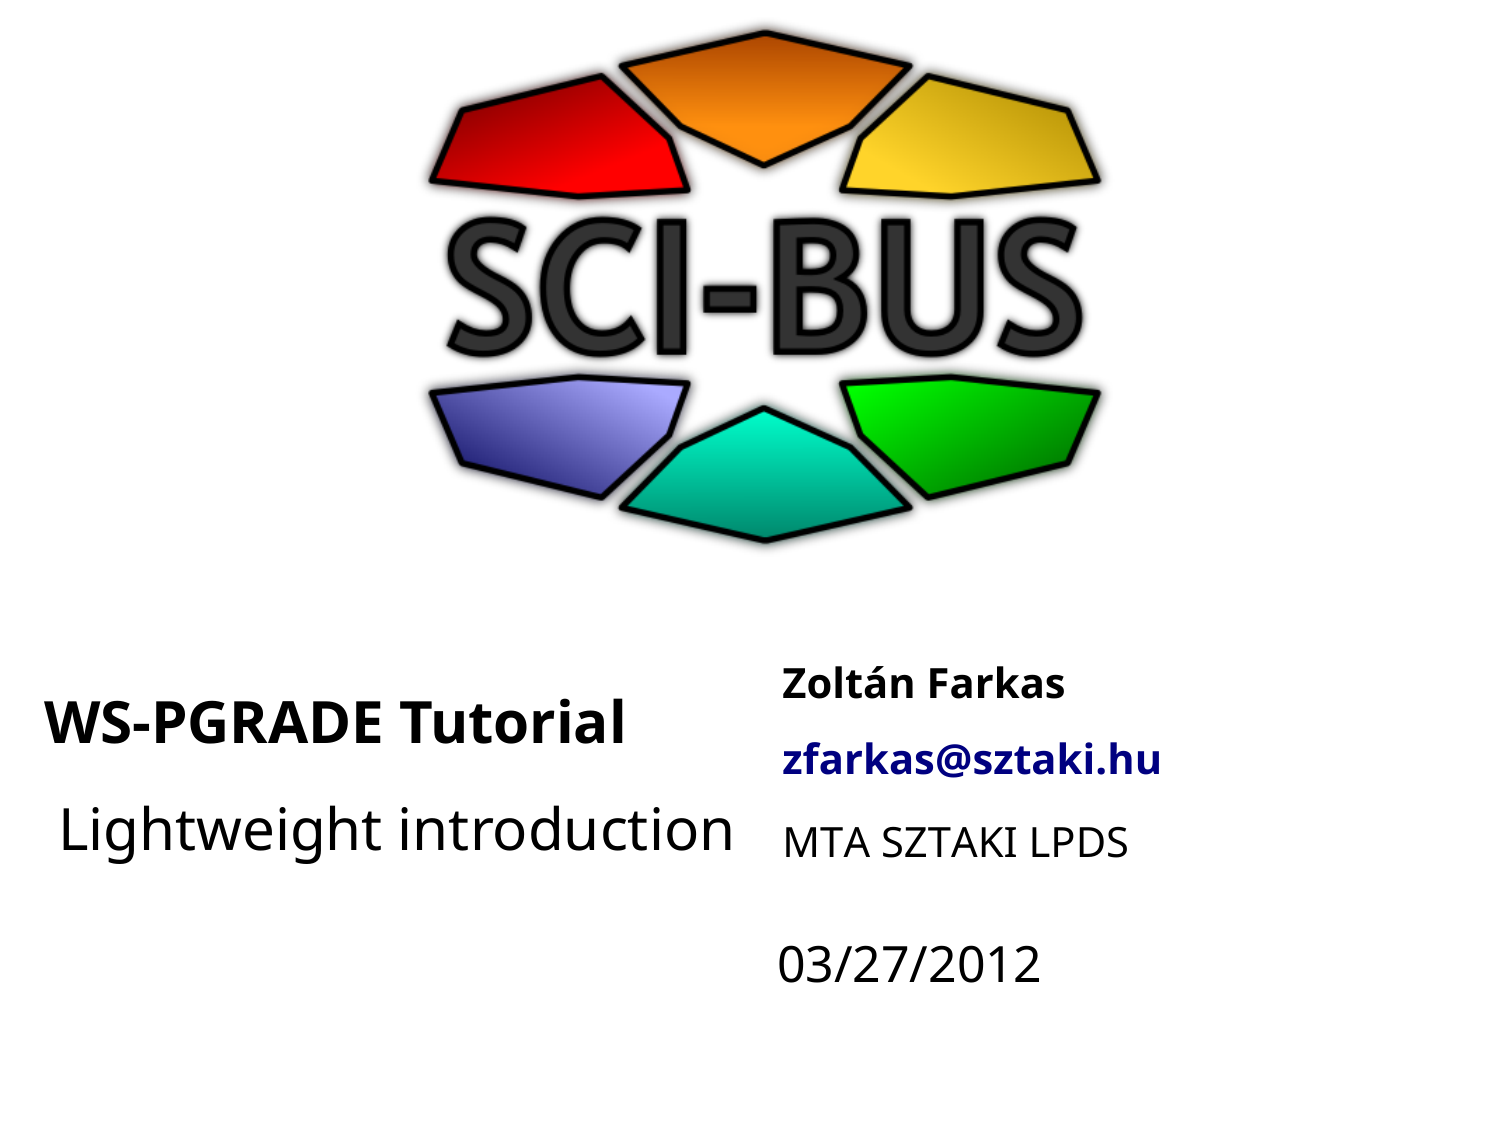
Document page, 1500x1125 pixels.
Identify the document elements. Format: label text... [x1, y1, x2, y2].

title WS-PGRADE Tutorial [29, 649, 767, 791]
picture [413, 17, 1117, 557]
text_box Zoltán Farkas zfarkas@sztaki.hu MTA SZTAKI LPDS [767, 649, 1406, 875]
subtitle Lightweight introduction [49, 708, 1300, 947]
